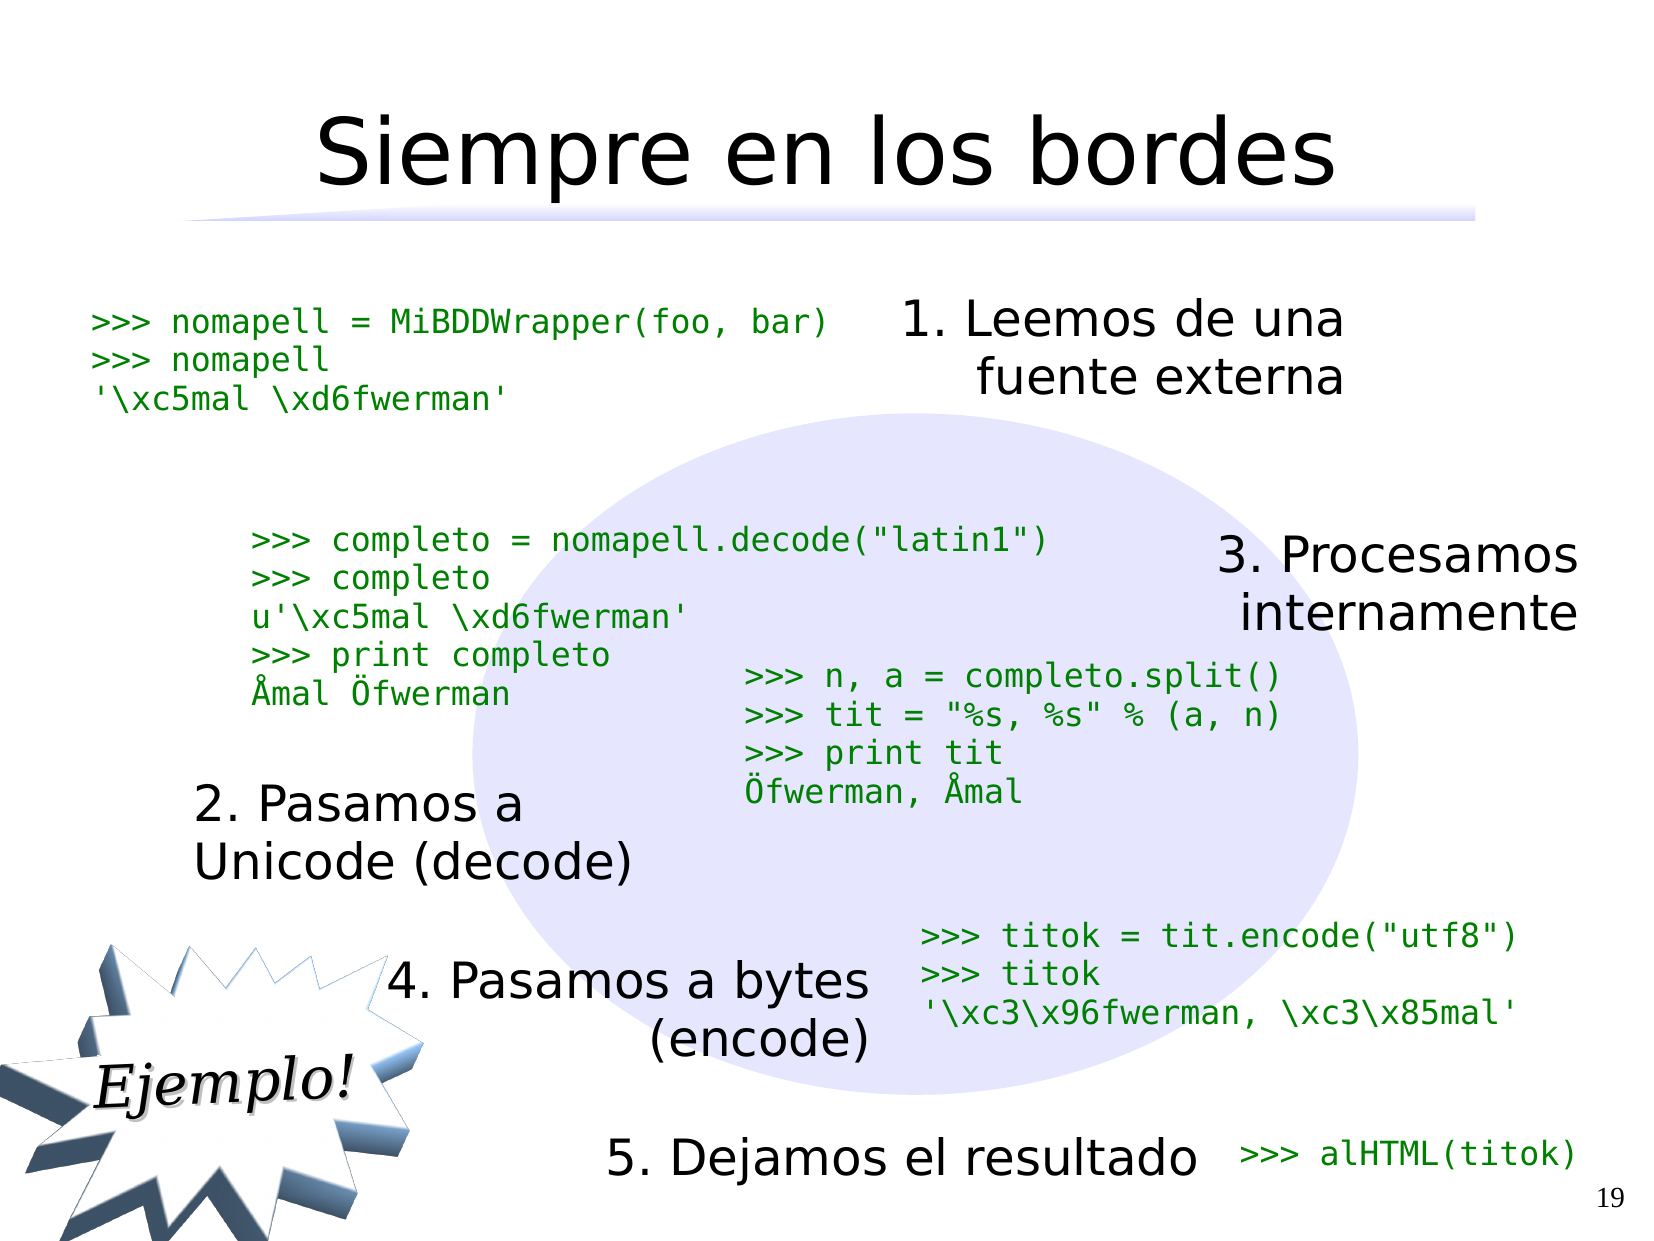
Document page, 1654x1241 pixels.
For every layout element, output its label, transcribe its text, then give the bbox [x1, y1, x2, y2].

text_box [472, 650, 1359, 1095]
text_box >>> titok = tit.encode("utf8") >>> titok '\xc3\x96fwerman, \xc3\x85mal' [905, 909, 1536, 1040]
text_box >>> nomapell = MiBDDWrapper(foo, bar) >>> nomapell '\xc5mal \xd6fwerman' [76, 295, 846, 426]
text_box 1. Leemos de una fuente externa [885, 282, 1362, 414]
text_box [602, 414, 1235, 649]
text_box 3. Procesamos internamente [1201, 518, 1595, 650]
text_box >>> n, a = completo.split() >>> tit = "%s, %s" % (a, n) >>> print tit Öfwerman, Åmal [729, 649, 1300, 819]
text_box Ejemplo! [76, 1034, 375, 1130]
text_box 5. Dejamos el resultado [590, 1122, 1215, 1196]
text_box >>> completo = nomapell.decode("latin1") >>> completo u'\xc5mal \xd6fwerman' >>> print completo Åmal Öfwerman [236, 513, 1066, 721]
title Siempre en los bordes [82, 49, 1571, 257]
text_box 4. Pasamos a bytes (encode) [371, 944, 886, 1077]
text_box >>> alHTML(titok) [1224, 1127, 1595, 1182]
text_box 2. Pasamos a Unicode (decode) [179, 767, 650, 899]
